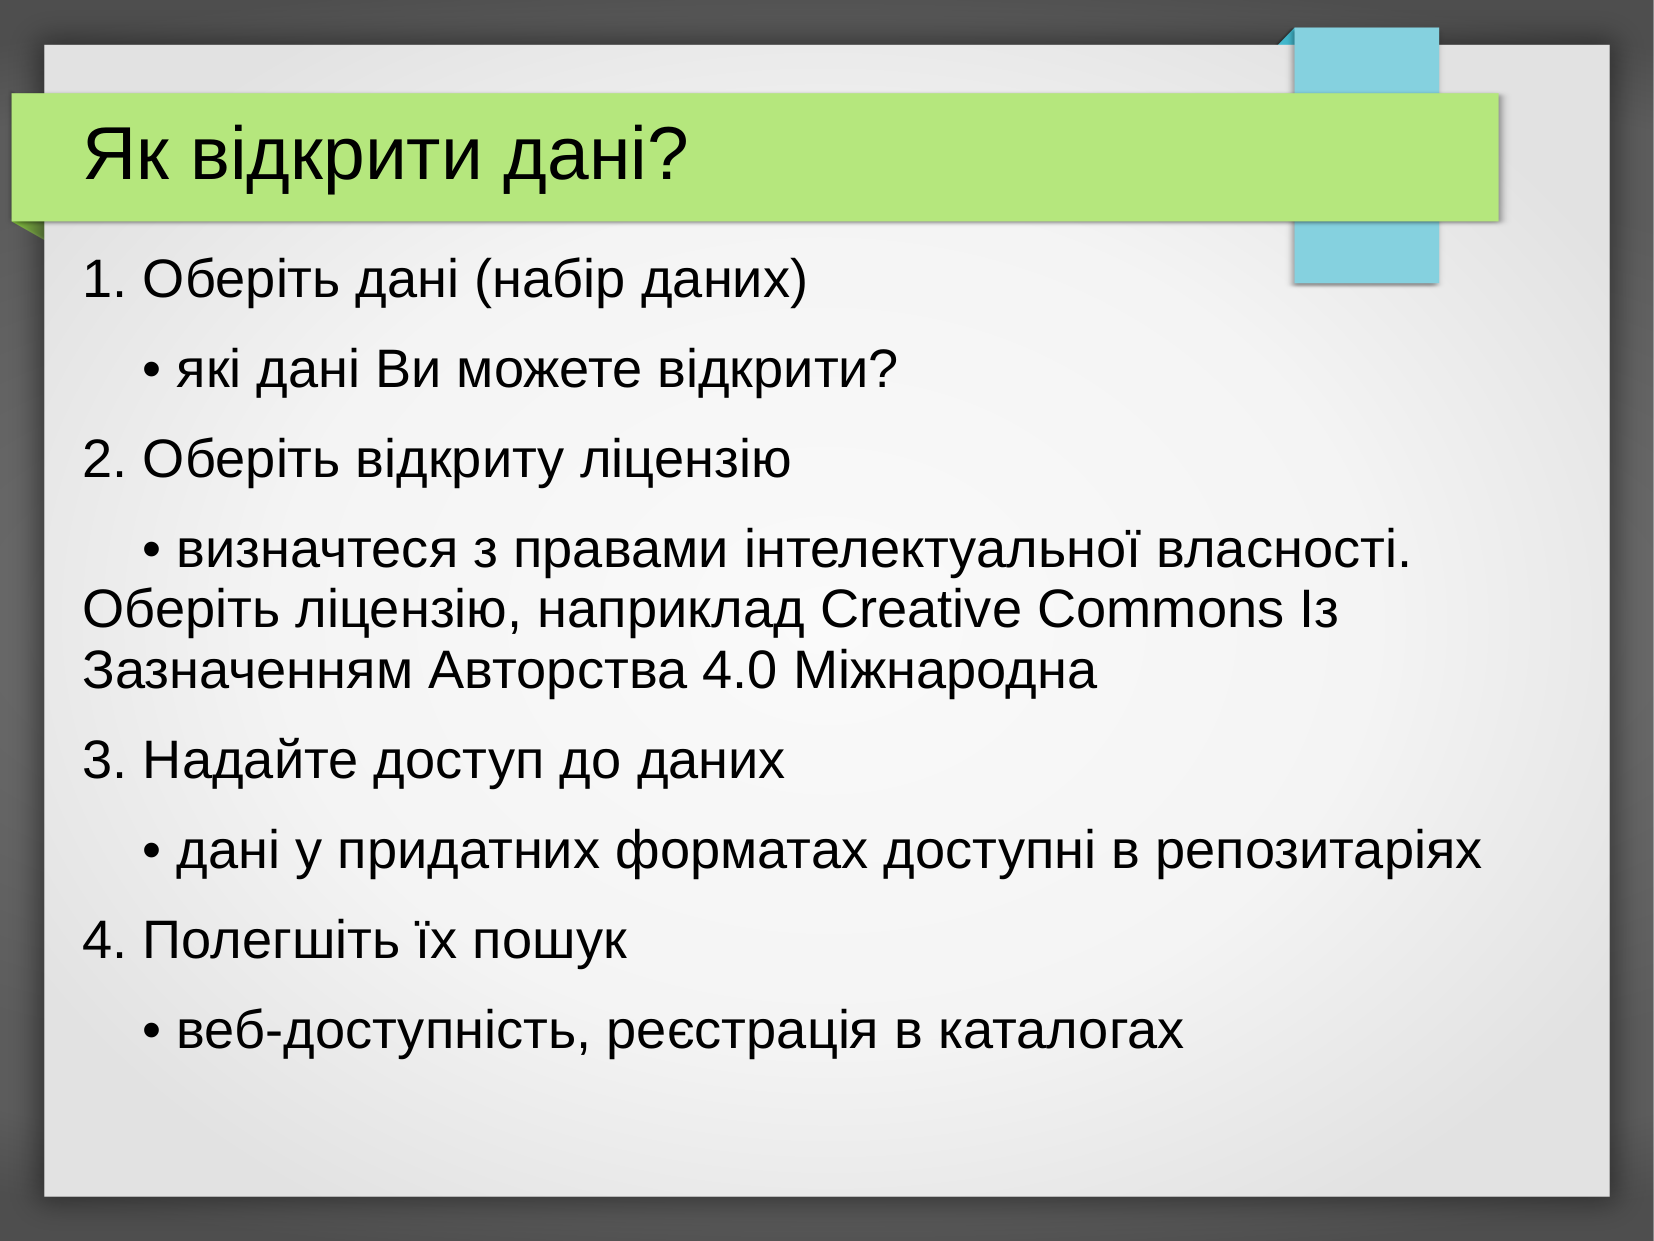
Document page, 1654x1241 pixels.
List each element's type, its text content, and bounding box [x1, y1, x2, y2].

title Як відкрити дані? [82, 94, 1264, 213]
picture [0, 0, 1654, 1241]
list 1. Оберіть дані (набір даних) • які дані Ви можете відкрити? 2. Оберіть відкриту ліцензію • визначтеся з правами інтелектуальної власності. Оберіть ліцензію, наприклад Creative Commons Із Зазначенням Авторства 4.0 Міжнародна 3. Надайте доступ до даних • дані у придатних форматах доступні в репозитаріях 4. Полегшіть їх пошук • веб-доступність, реєстрація в каталогах [82, 248, 1571, 1146]
